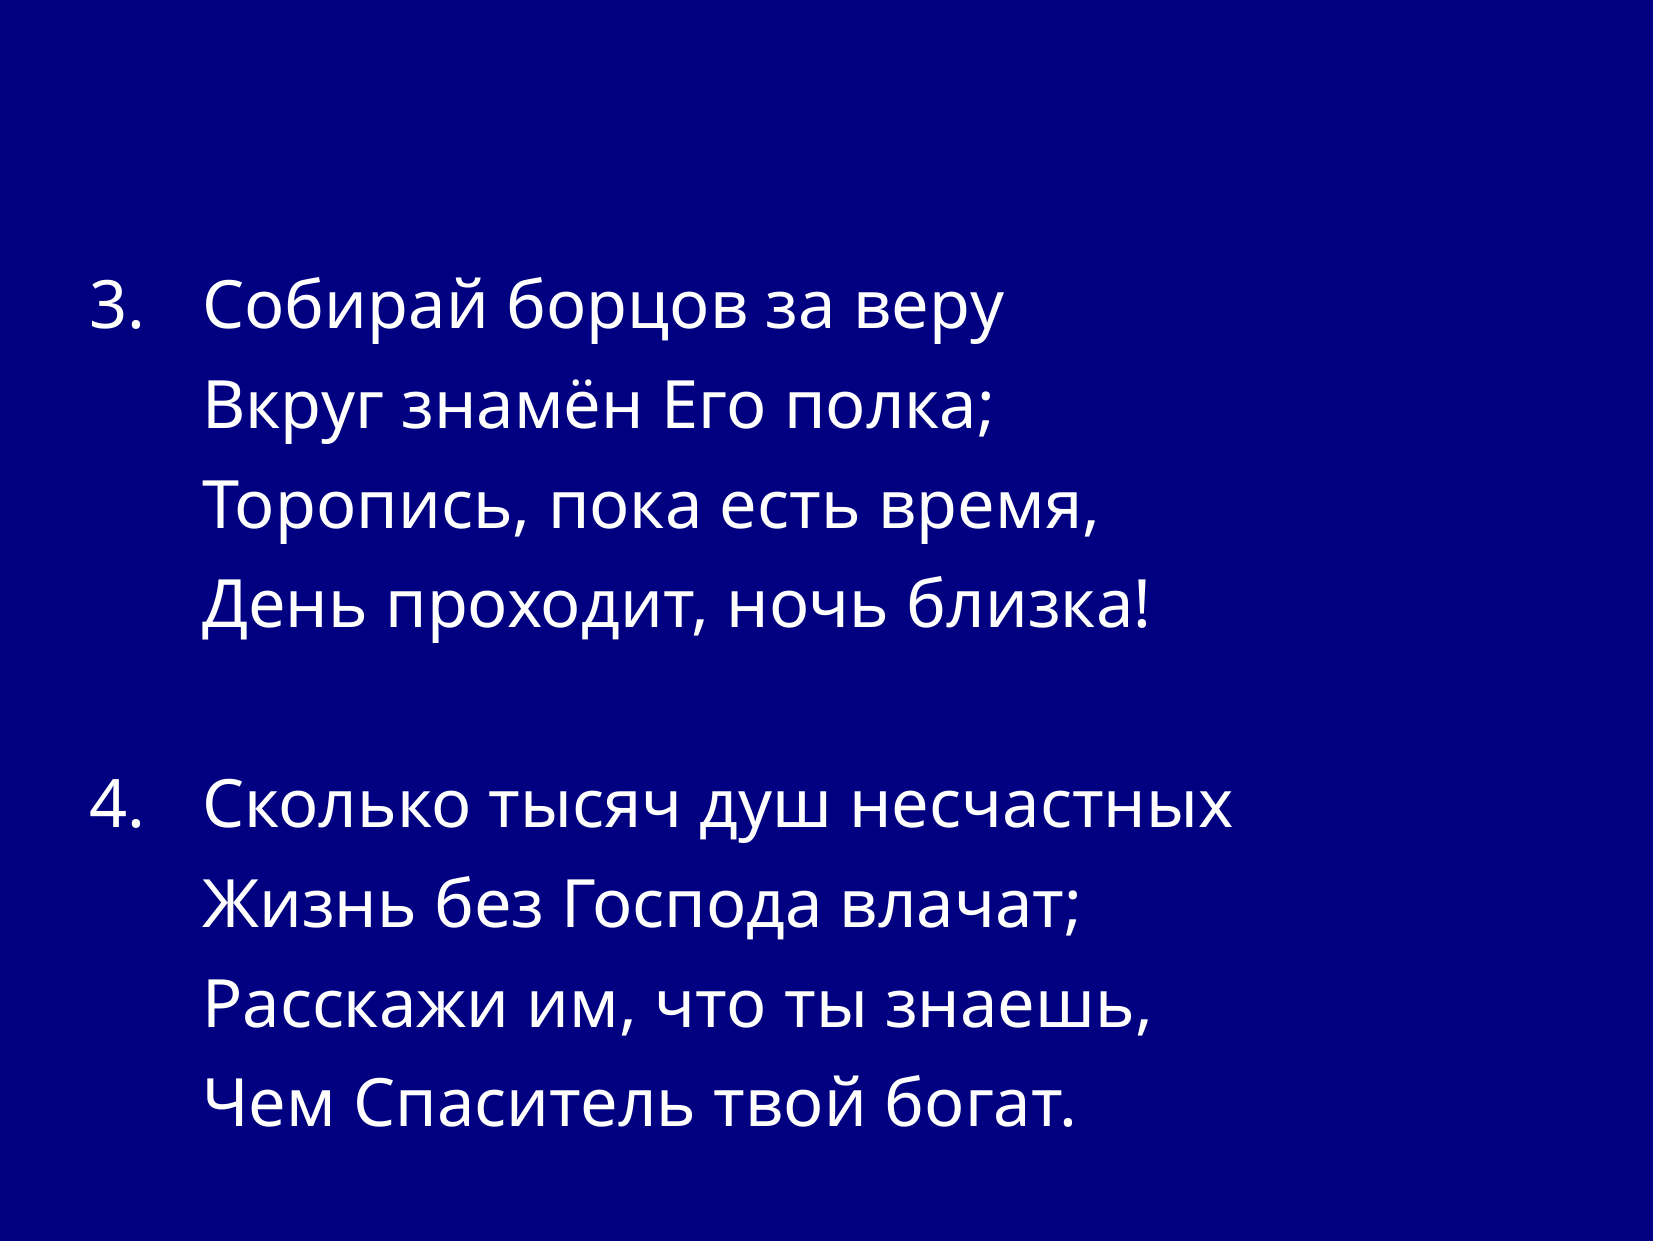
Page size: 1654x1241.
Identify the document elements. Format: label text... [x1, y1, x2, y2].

text_box 3. Собирай борцов за веру Вкруг знамён Его полка; Торопись, пока есть время, День проходит, ночь близка! 4. Сколько тысяч душ несчастных Жизнь без Господа влачат; Расскажи им, что ты знаешь, Чем Спаситель твой богат. [75, 150, 1576, 1163]
